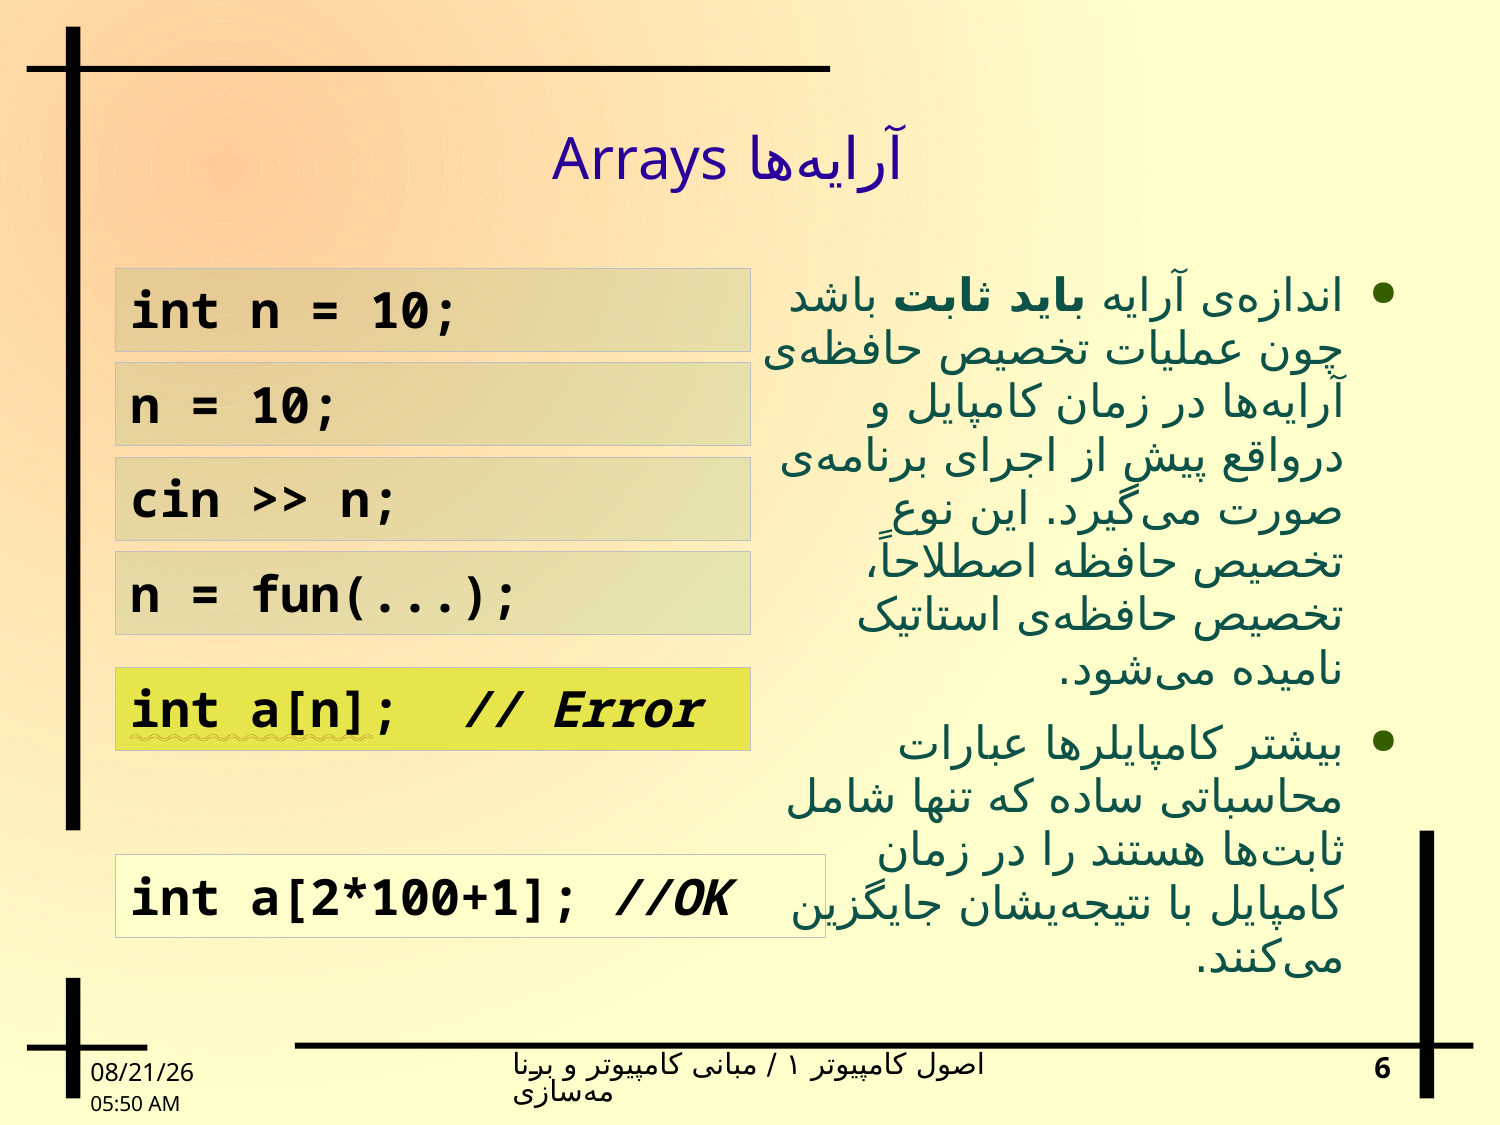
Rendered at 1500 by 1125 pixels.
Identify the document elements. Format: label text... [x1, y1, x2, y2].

list اندازه‌ی آرایه باید ثابت باشد چون عملیات تخصیص حافظه‌ی آرایه‌ها در زمان کامپایل و در‌واقع پیش از اجرای برنامه‌ی صورت می‌گیرد. این نوع تخصیص حافظه اصطلاحاً، تخصیص حافظه‌ی استاتیک نامیده می‌شود. بیشتر کامپایلرها عبارات محاسباتی ساده که تنها شامل ثابت‌ها هستند را در زمان کامپایل با نتیجه‌یشان جایگزین می‌کنند. [755, 268, 1469, 1006]
text_box n = 10; [115, 362, 751, 435]
text_box int a[2*100+1]; //OK [115, 854, 755, 927]
text_box int a[n]; // Error [115, 667, 751, 739]
text_box int n = 10; [115, 268, 751, 340]
text_box n = fun(...); [115, 551, 751, 624]
text_box cin >> n; [115, 457, 751, 529]
title آرایه‌ها Arrays [113, 96, 1344, 217]
